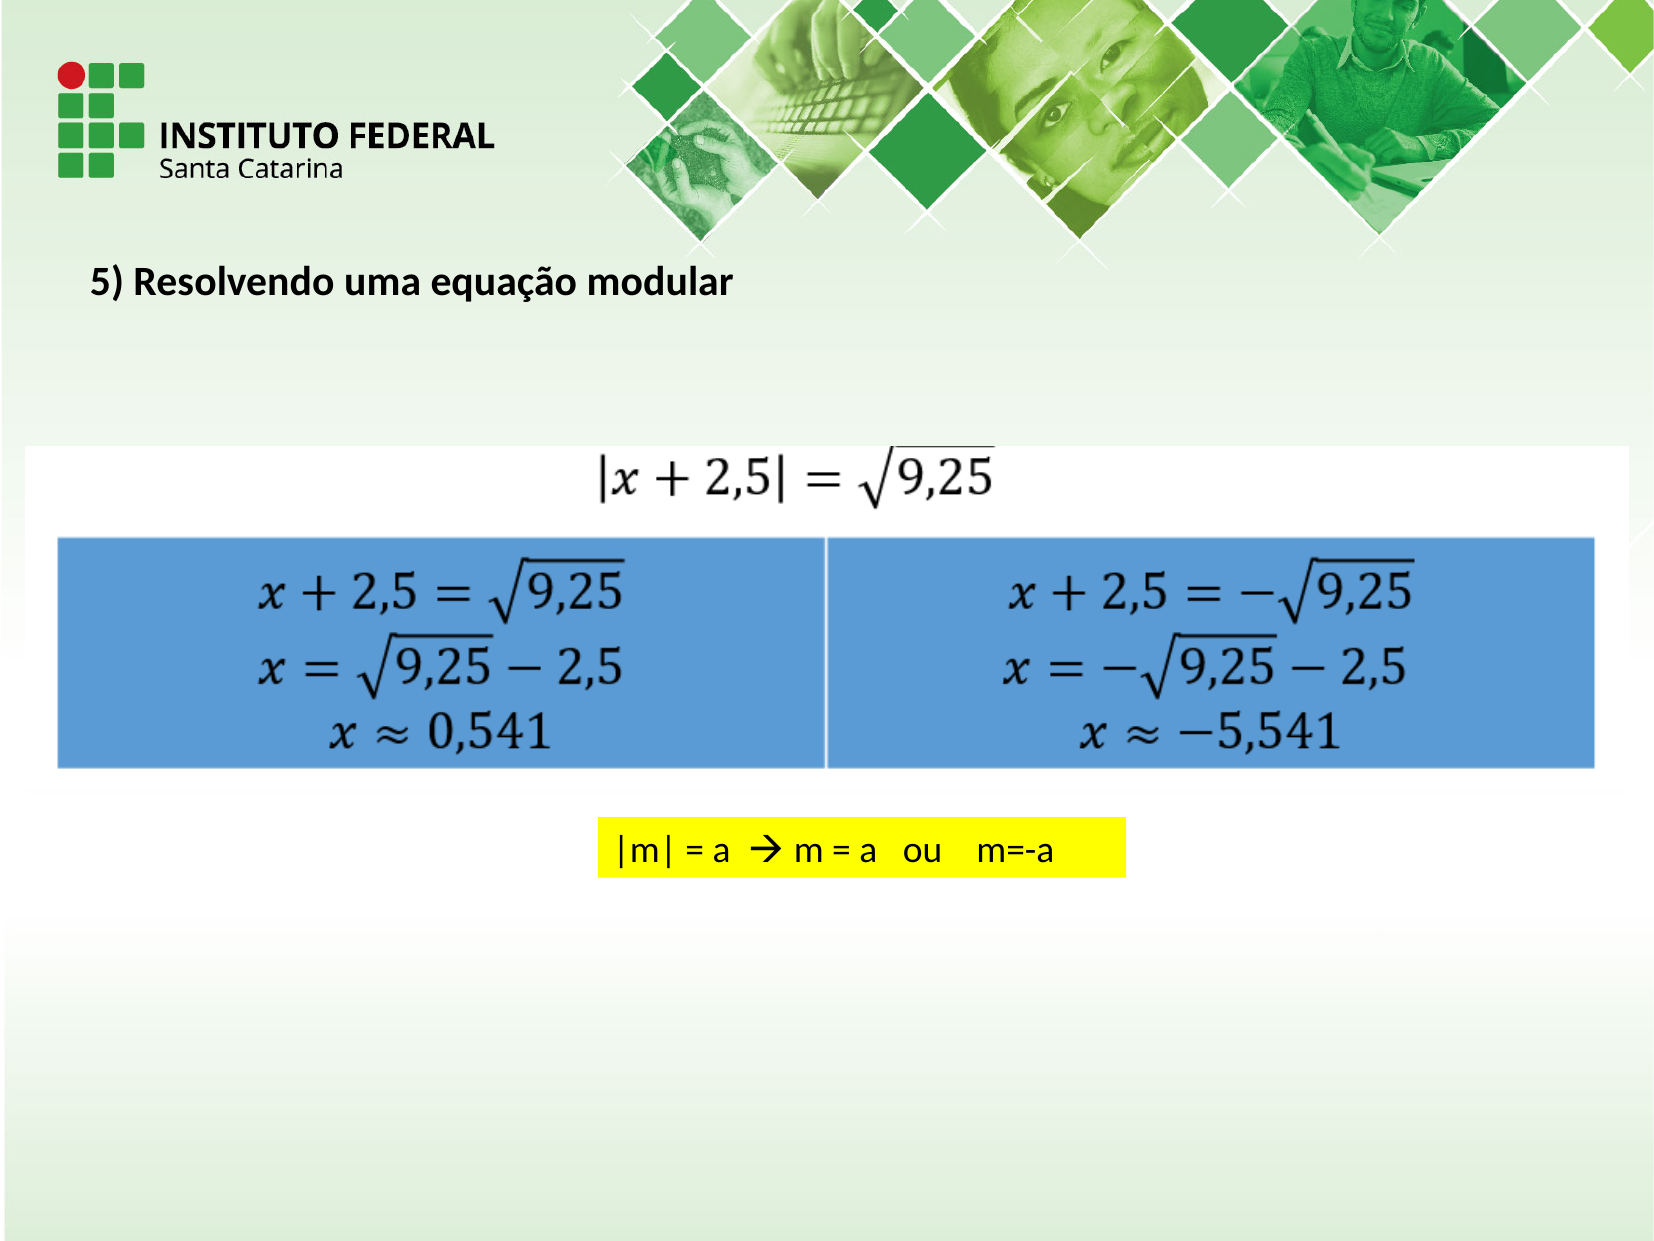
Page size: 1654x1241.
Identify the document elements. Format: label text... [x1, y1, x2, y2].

text_box |m| = a  m = a ou m=-a [597, 817, 1127, 878]
picture [25, 446, 1629, 794]
text_box 5) Resolvendo uma equação modular [74, 246, 1550, 358]
